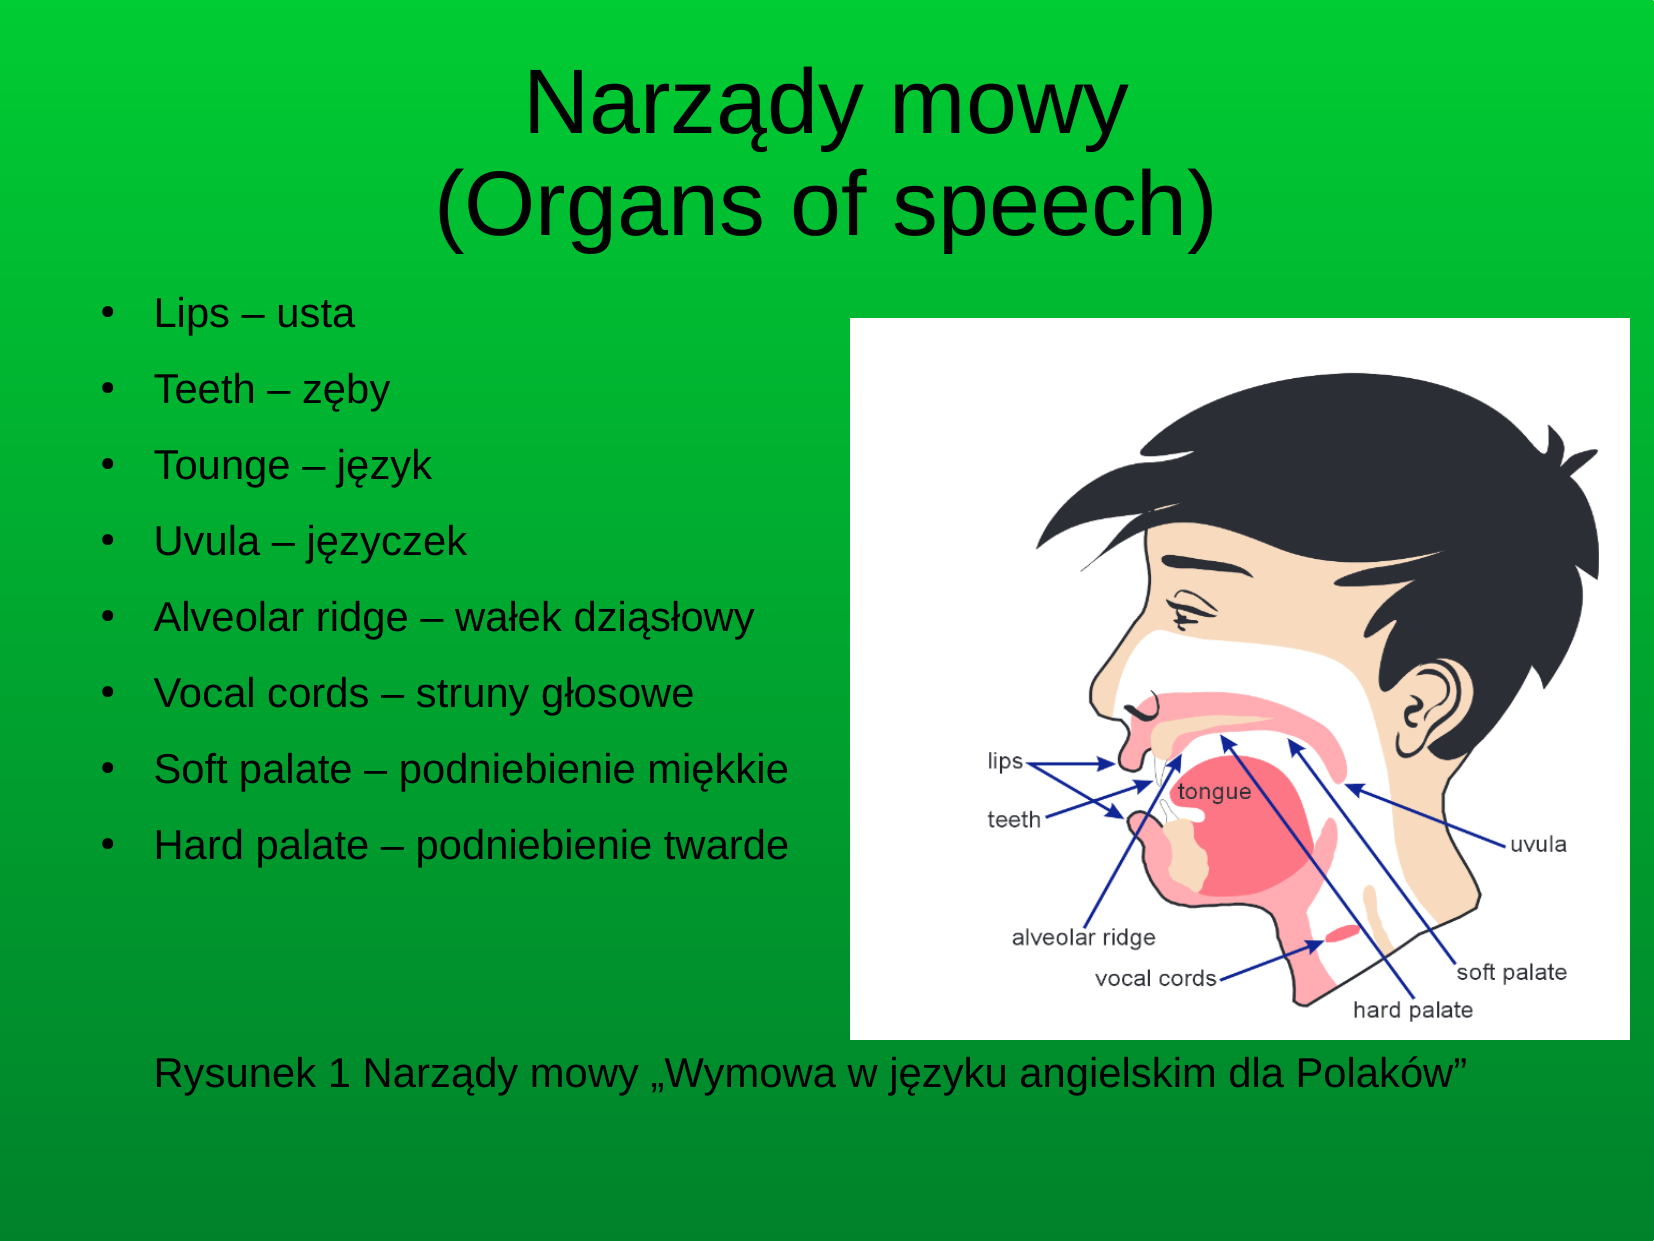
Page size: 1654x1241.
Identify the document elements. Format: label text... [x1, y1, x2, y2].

list Lips – usta Teeth – zęby Tounge – język Uvula – języczek Alveolar ridge – wałek dziąsłowy Vocal cords – struny głosowe Soft palate – podniebienie miękkie Hard palate – podniebienie twarde Rysunek 1 Narządy mowy „Wymowa w języku angielskim dla Polaków” [82, 290, 1571, 1109]
picture [850, 318, 1630, 1040]
title Narządy mowy (Organs of speech) [82, 49, 1571, 257]
